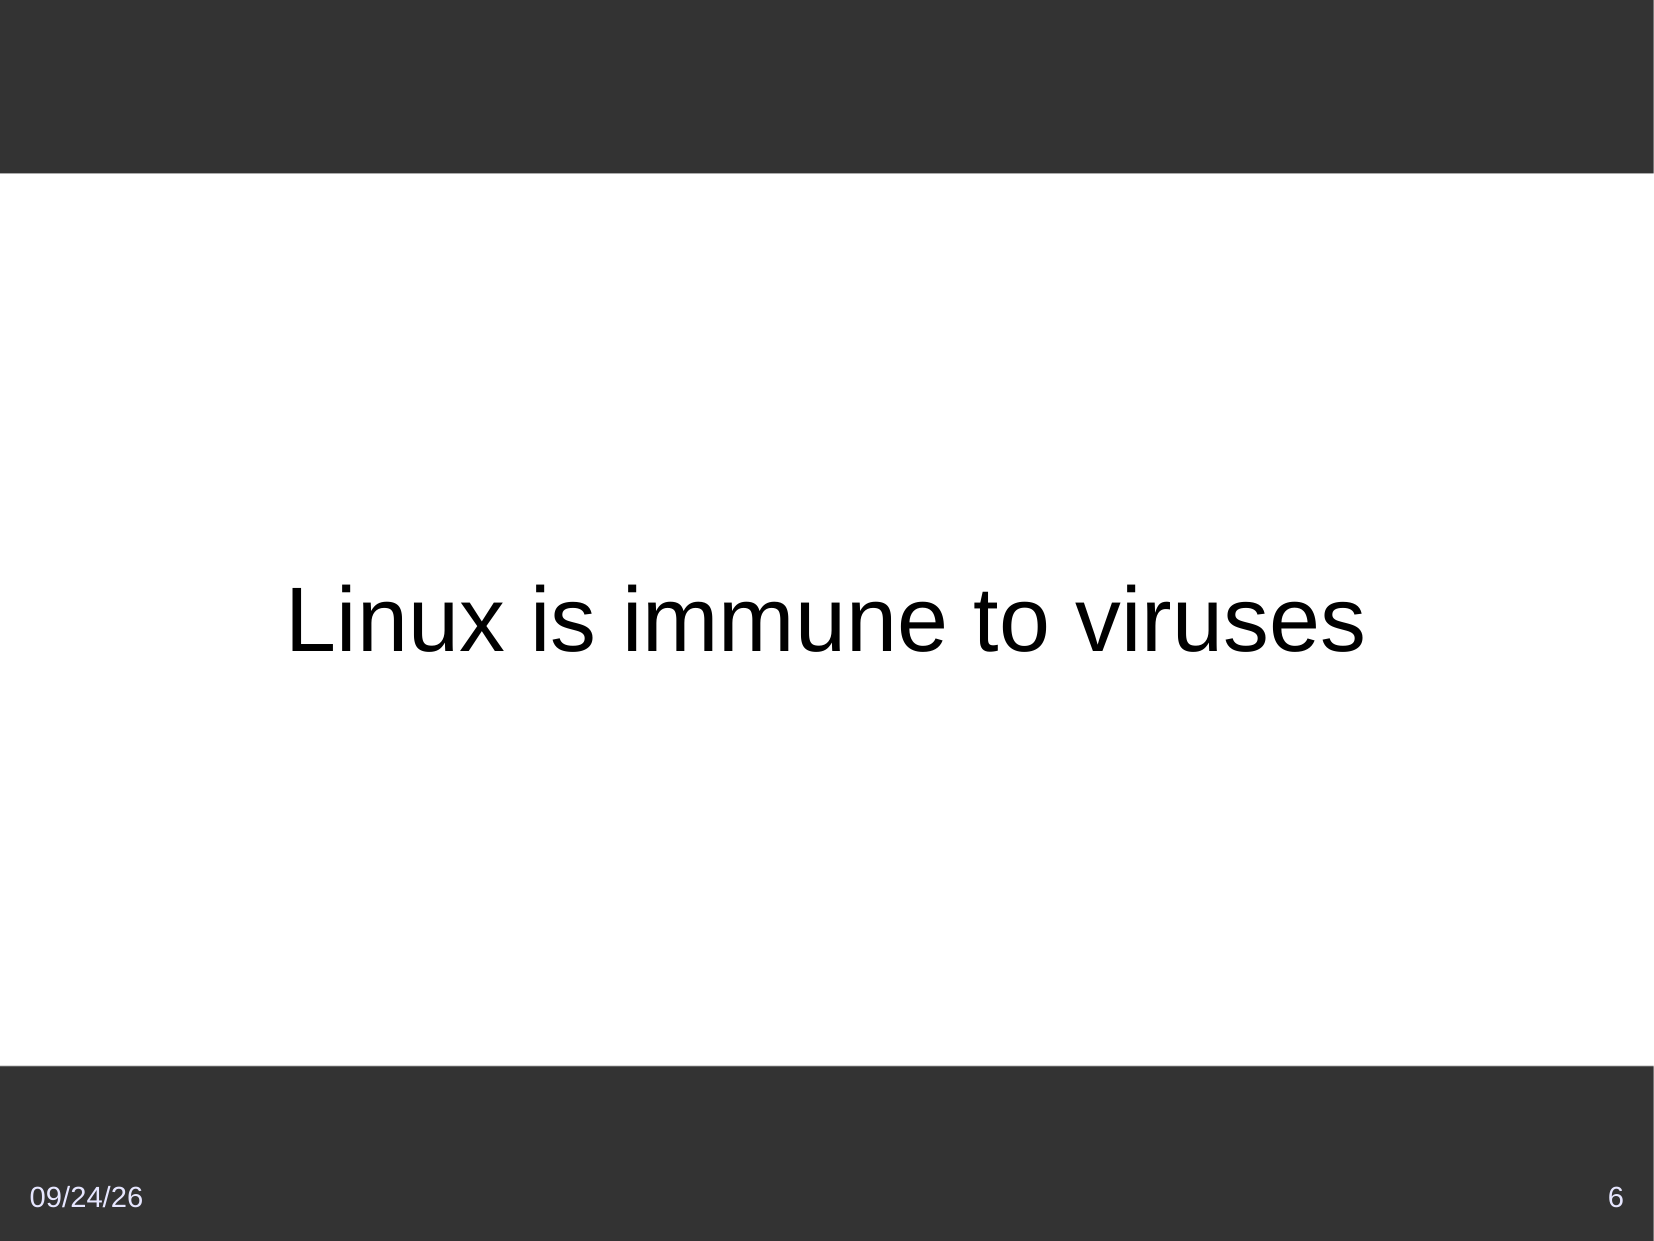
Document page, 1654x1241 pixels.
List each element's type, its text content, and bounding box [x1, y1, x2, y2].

picture [0, 0, 1654, 1241]
subtitle Linux is immune to viruses [29, 214, 1625, 1027]
